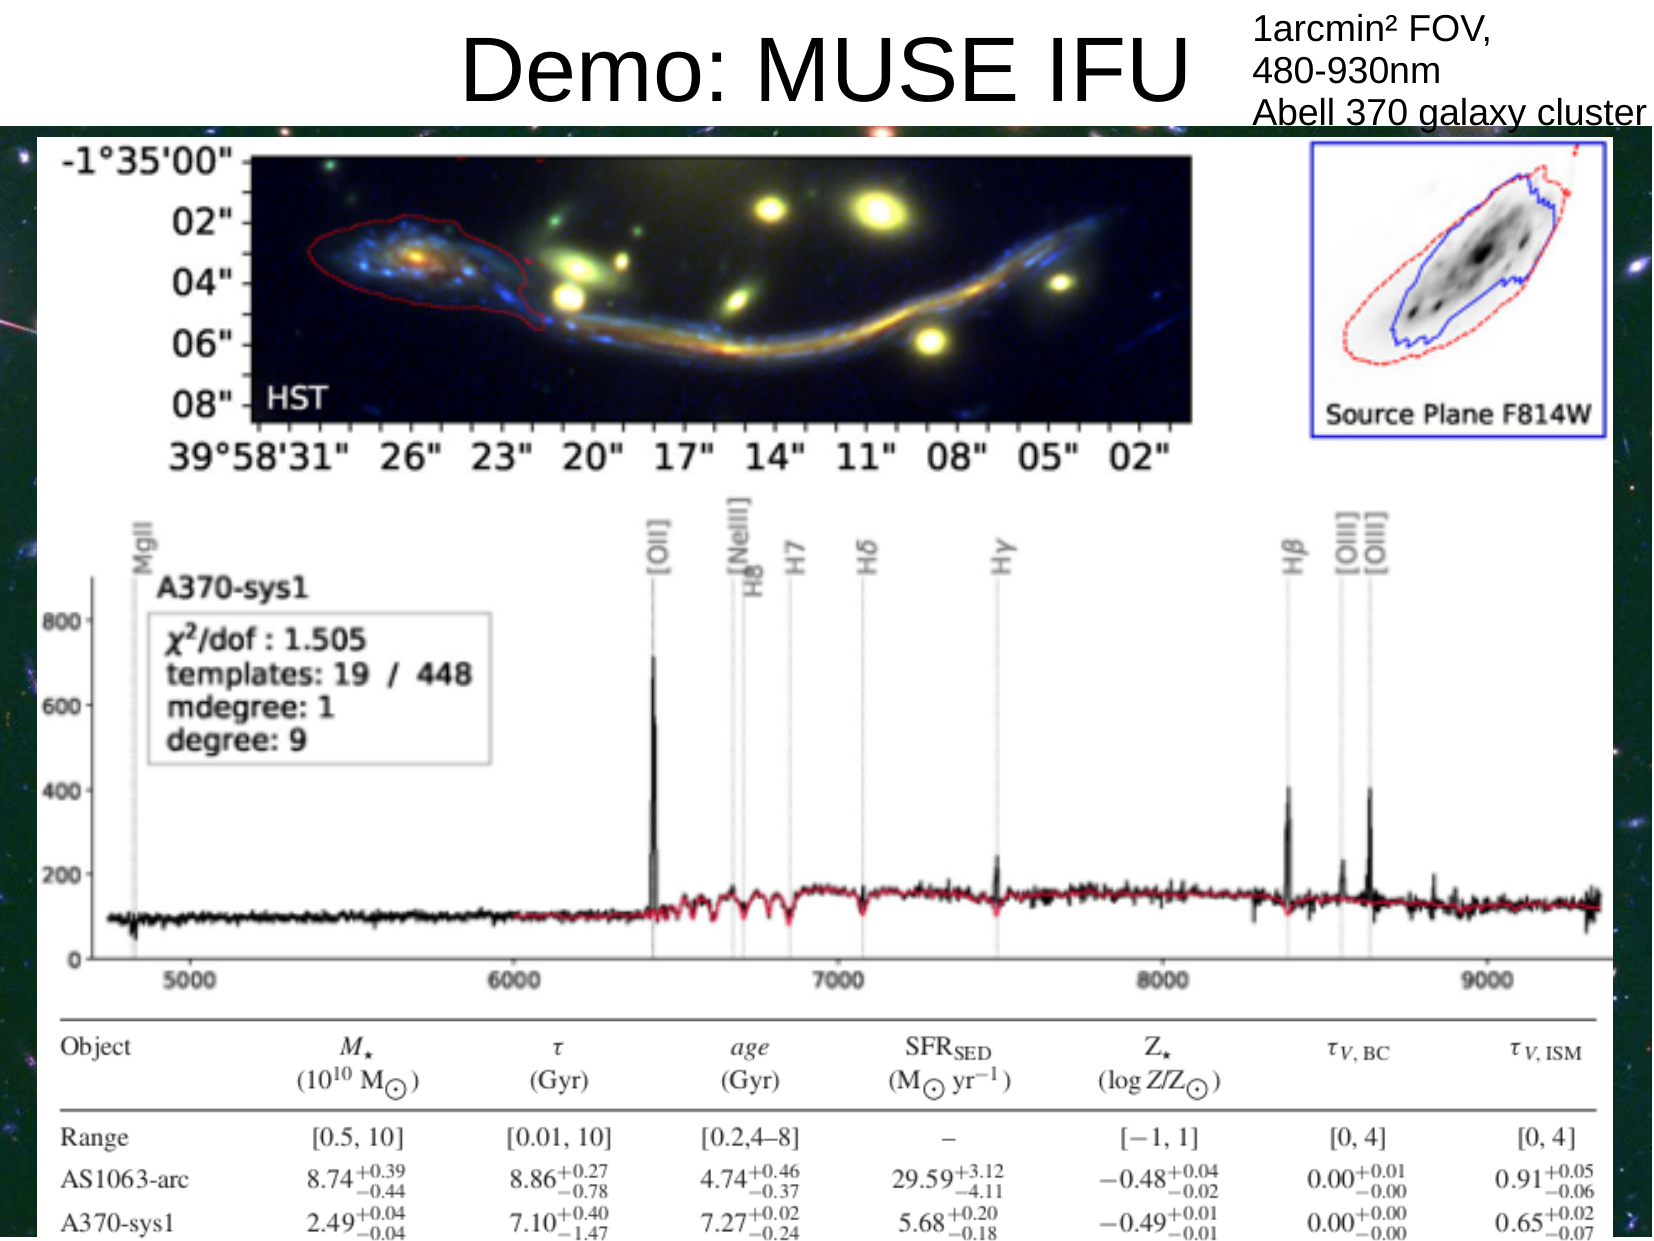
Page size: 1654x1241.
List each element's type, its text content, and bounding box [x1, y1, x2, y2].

text_box 1arcmin² FOV, 480-930nm Abell 370 galaxy cluster [1237, 0, 1654, 183]
picture [0, 126, 1652, 1241]
title Demo: MUSE IFU [82, 0, 1237, 137]
